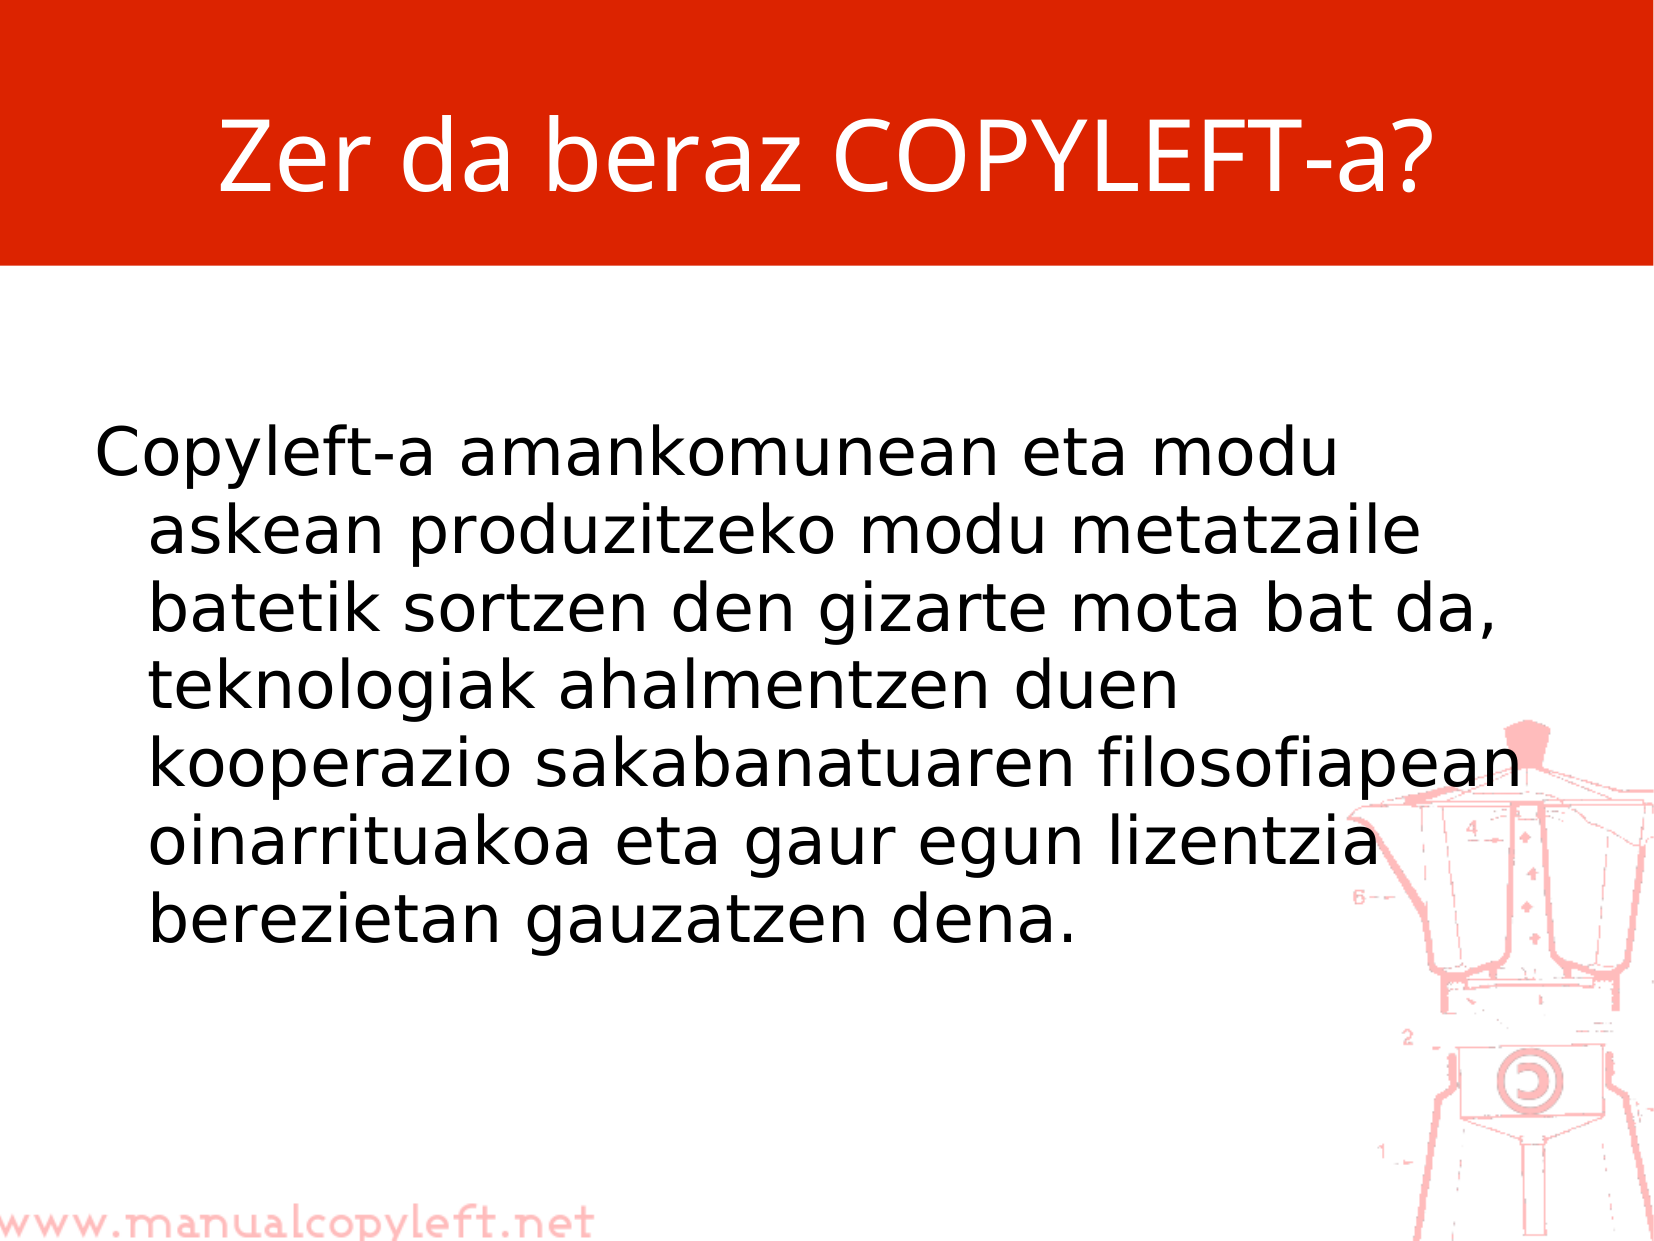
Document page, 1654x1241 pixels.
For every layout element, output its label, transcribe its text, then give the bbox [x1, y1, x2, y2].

picture [0, 266, 1654, 1241]
text_box [0, 0, 1654, 266]
list Copyleft-a amankomunean eta modu askean produzitzeko modu metatzaile batetik sortzen den gizarte mota bat da, teknologiak ahalmentzen duen kooperazio sakabanatuaren filosofiapean oinarrituakoa eta gaur egun lizentzia berezietan gauzatzen dena. [76, 413, 1565, 1232]
title Zer da beraz COPYLEFT-a? [82, 49, 1571, 257]
